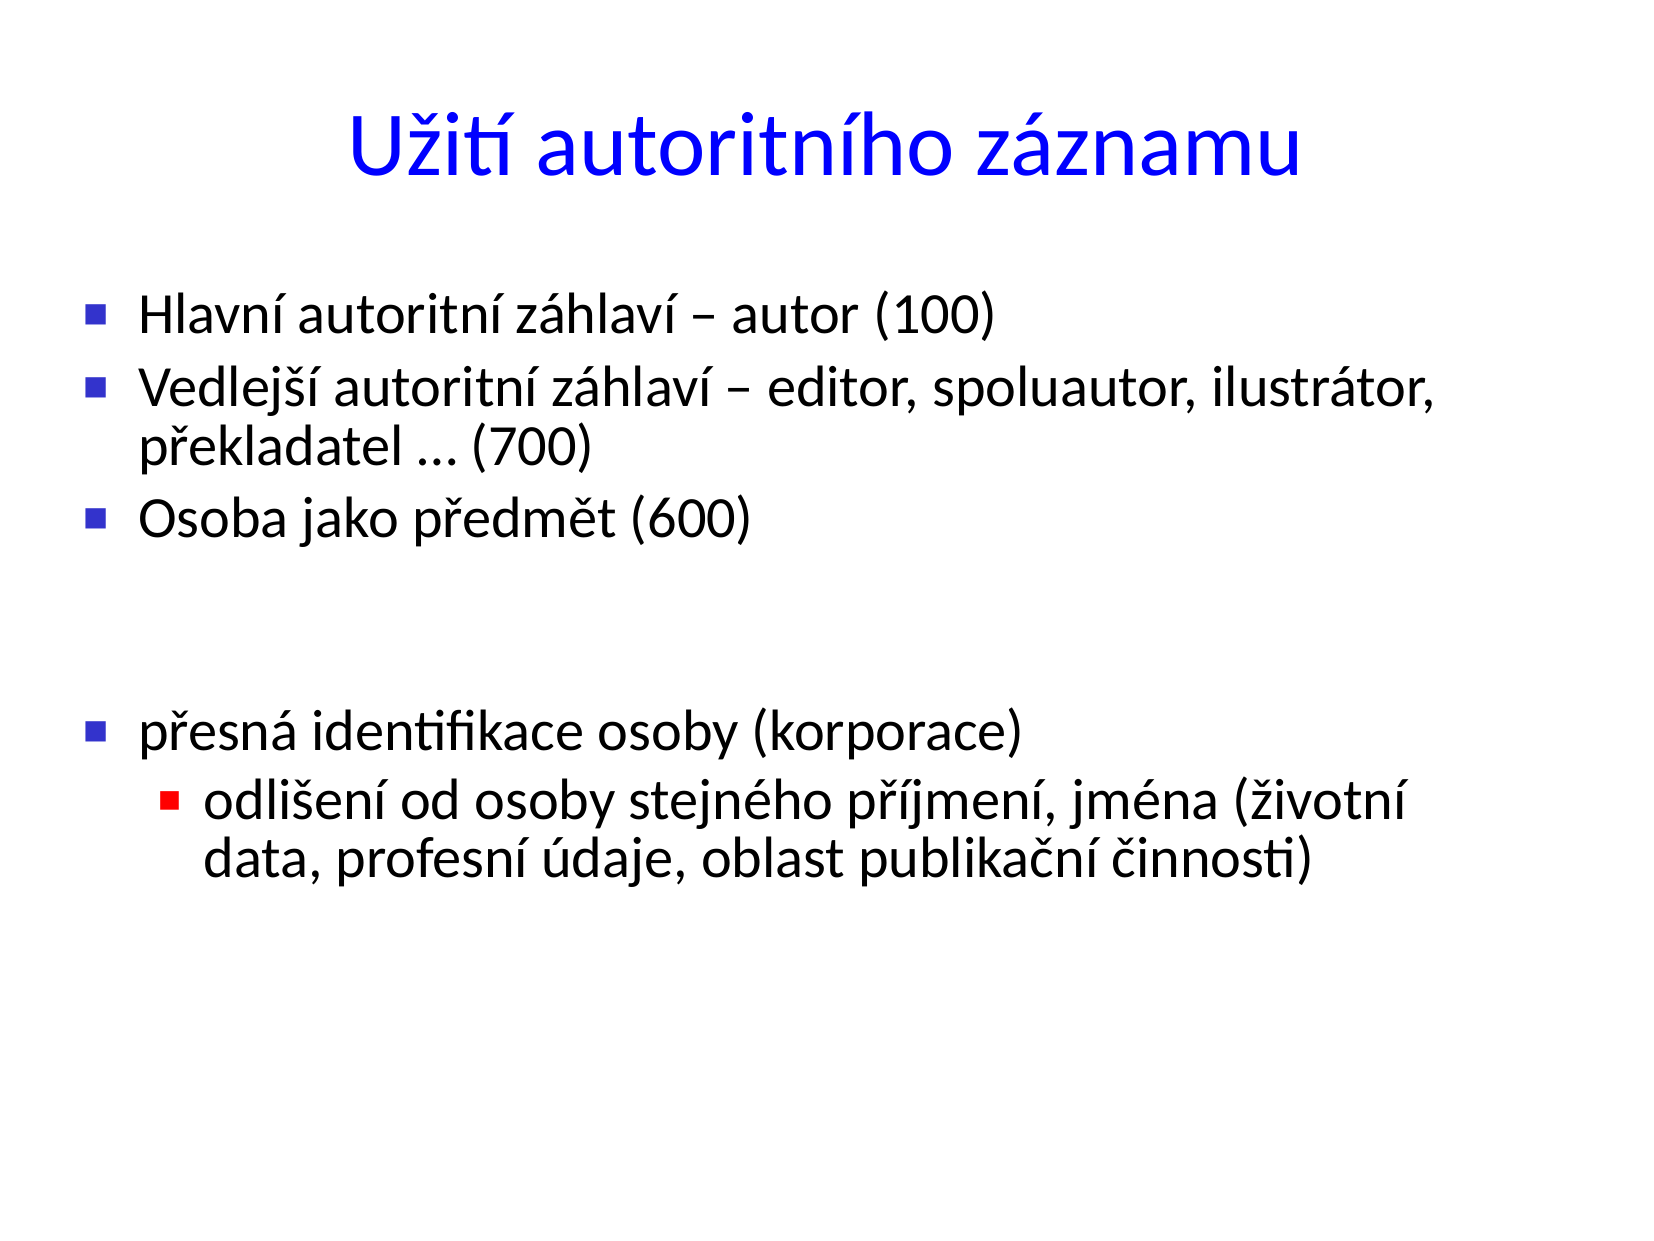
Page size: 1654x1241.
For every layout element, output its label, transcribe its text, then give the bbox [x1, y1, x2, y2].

list Hlavní autoritní záhlaví – autor (100) Vedlejší autoritní záhlaví – editor, spoluautor, ilustrátor, překladatel … (700) Osoba jako předmět (600) přesná identifikace osoby (korporace) odlišení od osoby stejného příjmení, jména (životní data, profesní údaje, oblast publikační činnosti) [82, 290, 1477, 1010]
title Užití autoritního záznamu [82, 49, 1571, 257]
